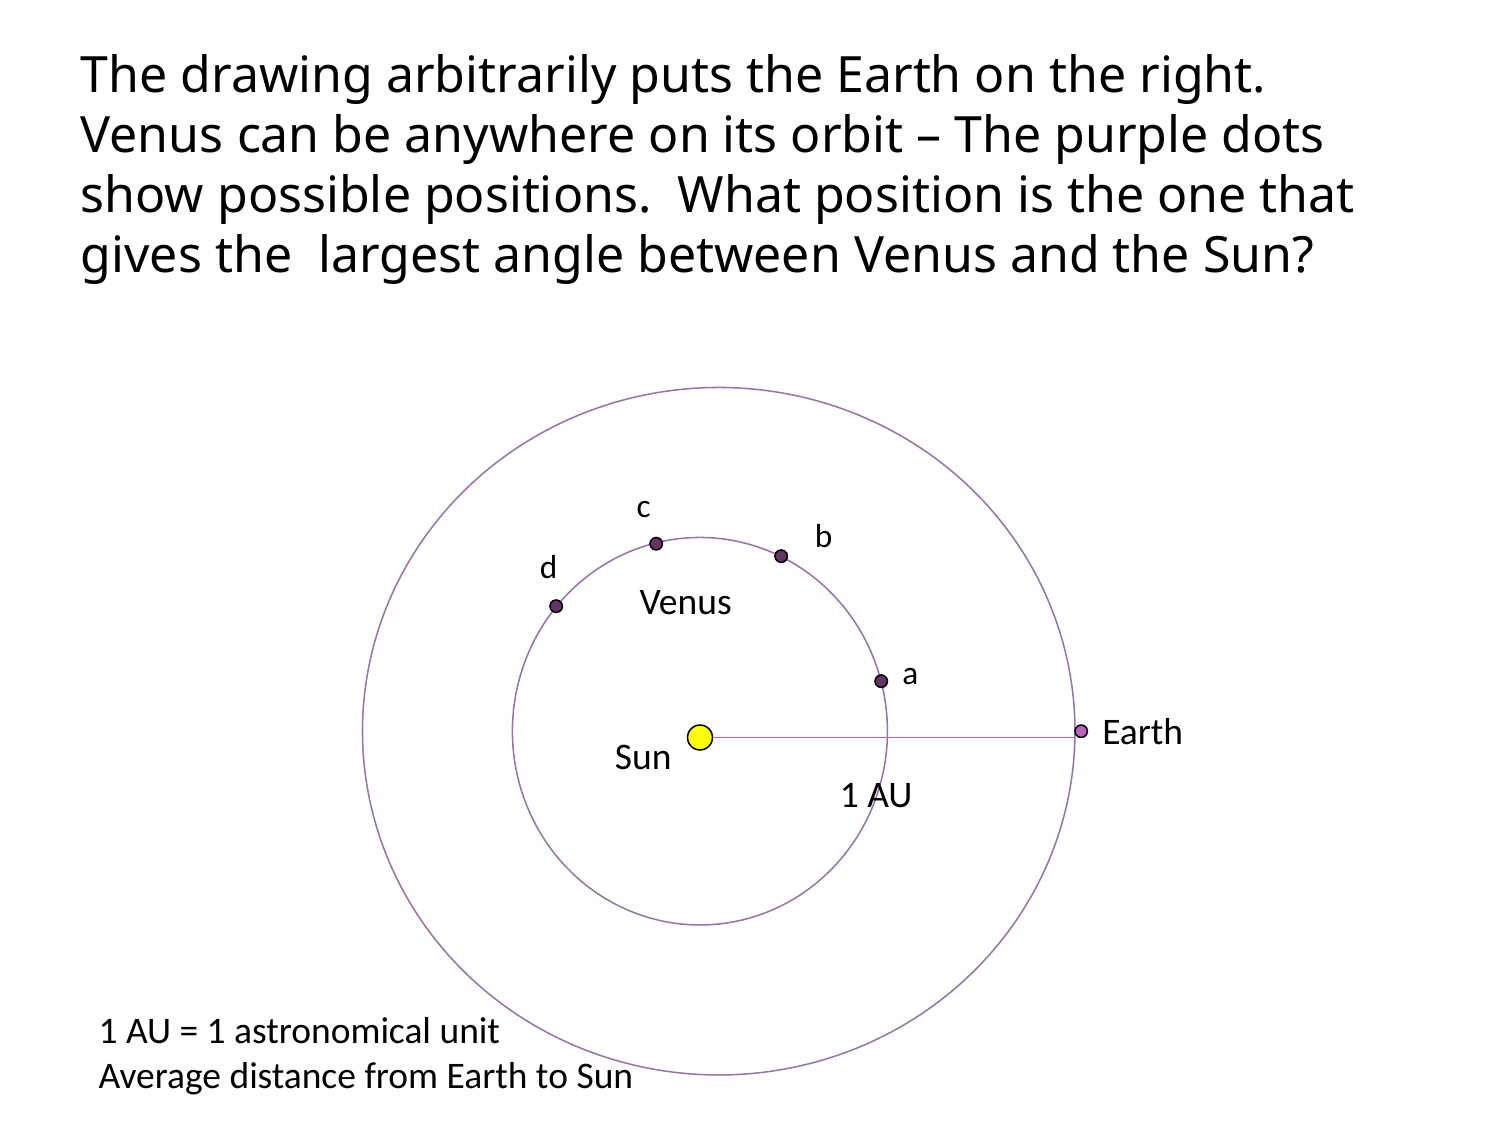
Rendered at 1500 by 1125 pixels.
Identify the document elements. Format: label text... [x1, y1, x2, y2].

text_box Sun [599, 724, 763, 785]
text_box 1 AU = 1 astronomical unit Average distance from Earth to Sun [83, 998, 649, 1104]
text_box The drawing arbitrarily puts the Earth on the right. Venus can be anywhere on its orbit – The purple dots show possible positions. What position is the one that gives the largest angle between Venus and the Sun? [66, 35, 1451, 291]
text_box Venus [624, 569, 788, 630]
text_box [1074, 724, 1087, 738]
text_box [549, 599, 563, 613]
text_box c [621, 476, 679, 532]
text_box d [525, 537, 582, 593]
text_box 1 AU [824, 762, 988, 823]
text_box [874, 674, 887, 688]
text_box b [800, 506, 857, 562]
text_box a [887, 644, 944, 700]
text_box Earth [1087, 699, 1250, 760]
text_box [649, 537, 663, 550]
text_box [774, 549, 788, 563]
